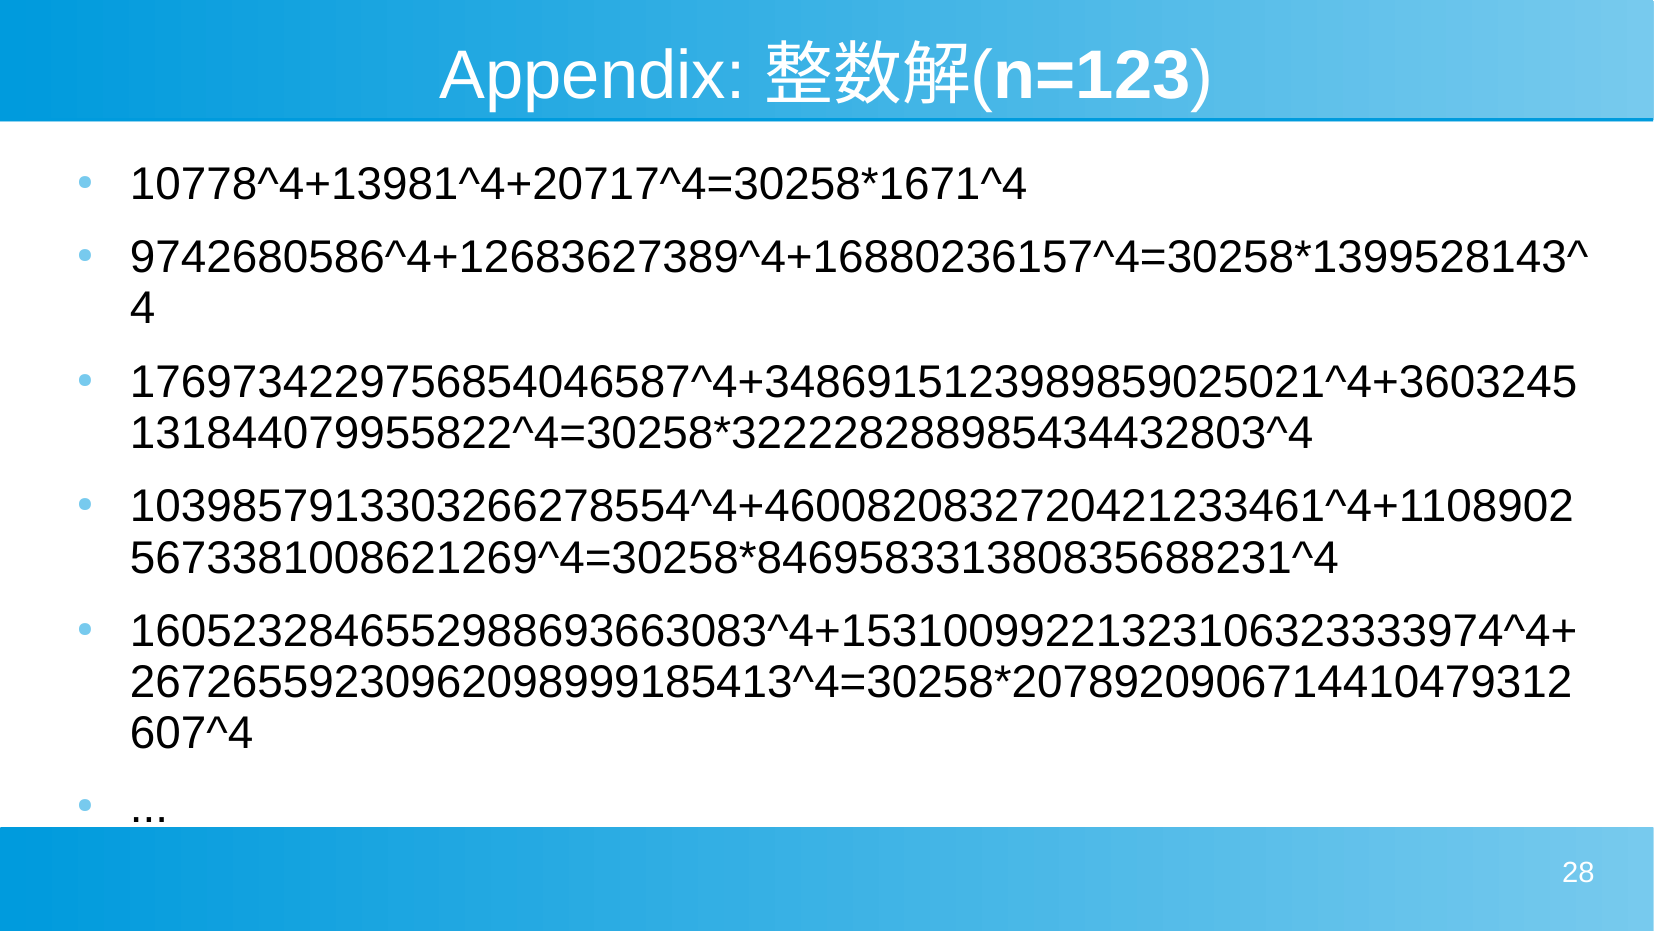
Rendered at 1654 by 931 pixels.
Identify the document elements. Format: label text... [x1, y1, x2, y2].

title Appendix: 整数解(n=123) [59, 29, 1595, 108]
list 10778^4+13981^4+20717^4=30258*1671^4 9742680586^4+12683627389^4+16880236157^4=30258*1399528143^4 1769734229756854046587^4+3486915123989859025021^4+3603245131844079955822^4=30258*322228288985434432803^4 1039857913303266278554^4+4600820832720421233461^4+11089025673381008621269^4=30258*846958331380835688231^4 1605232846552988693663083^4+15310099221323106323333974^4+26726559230962098999185413^4=30258*2078920906714410479312607^4 ... [59, 121, 1595, 857]
